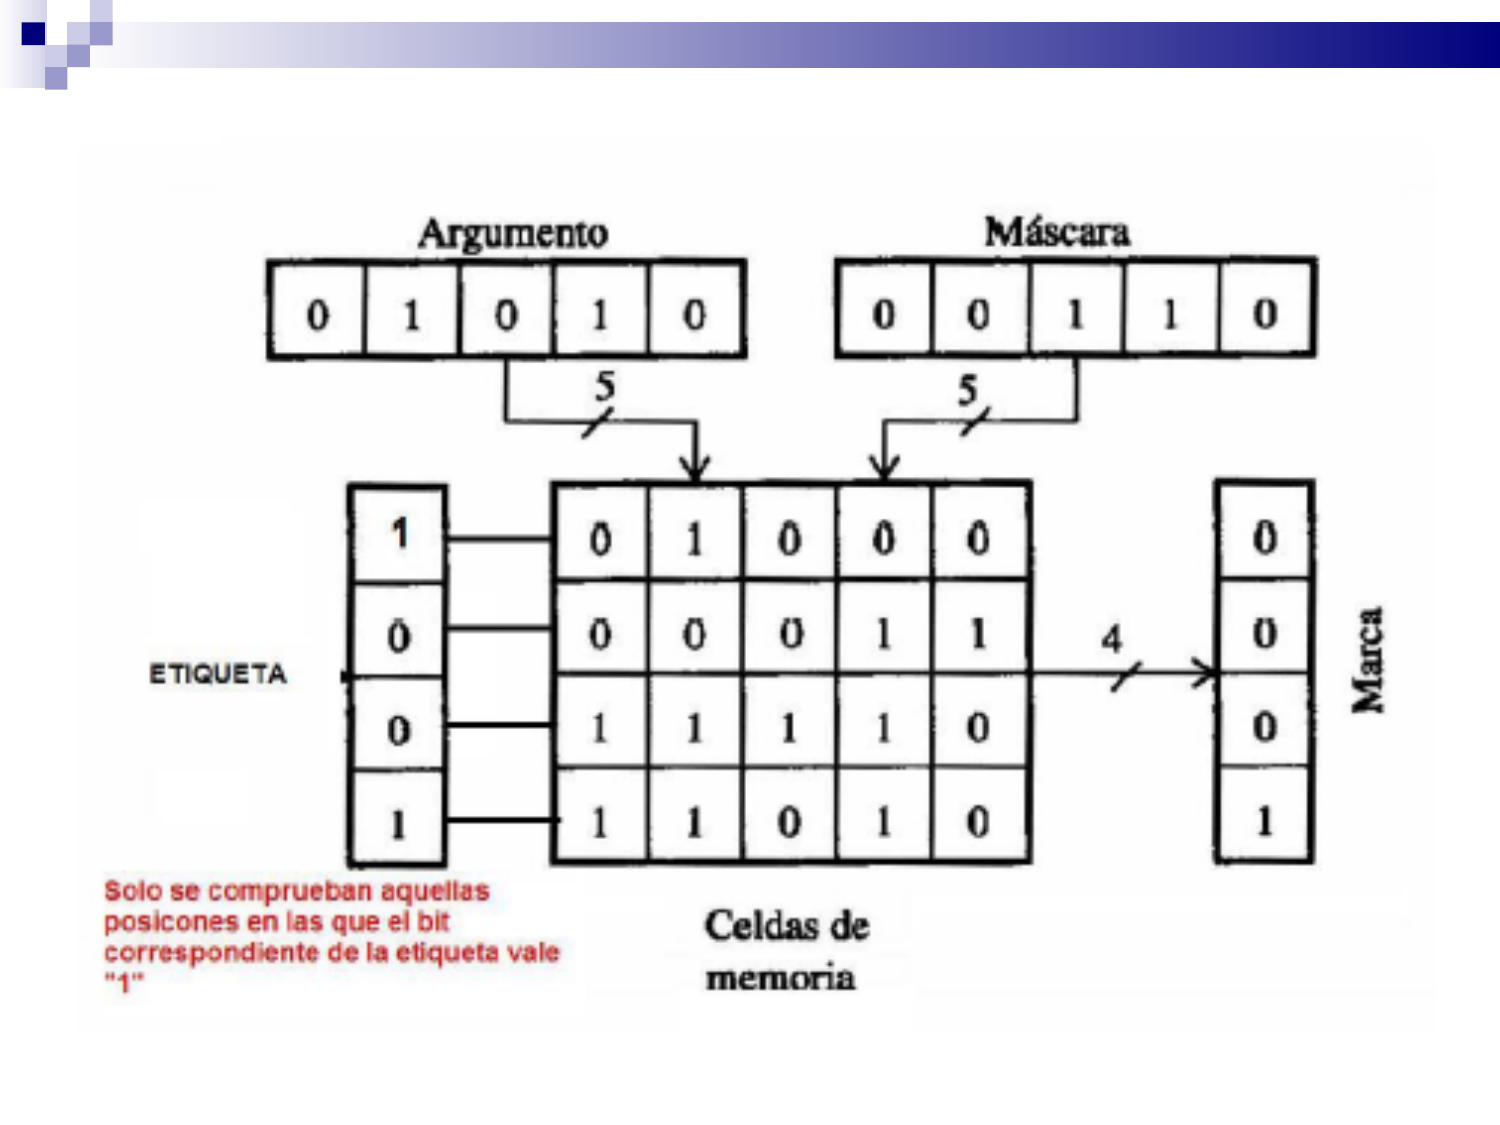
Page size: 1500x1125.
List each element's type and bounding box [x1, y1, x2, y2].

picture [53, 137, 1436, 1071]
